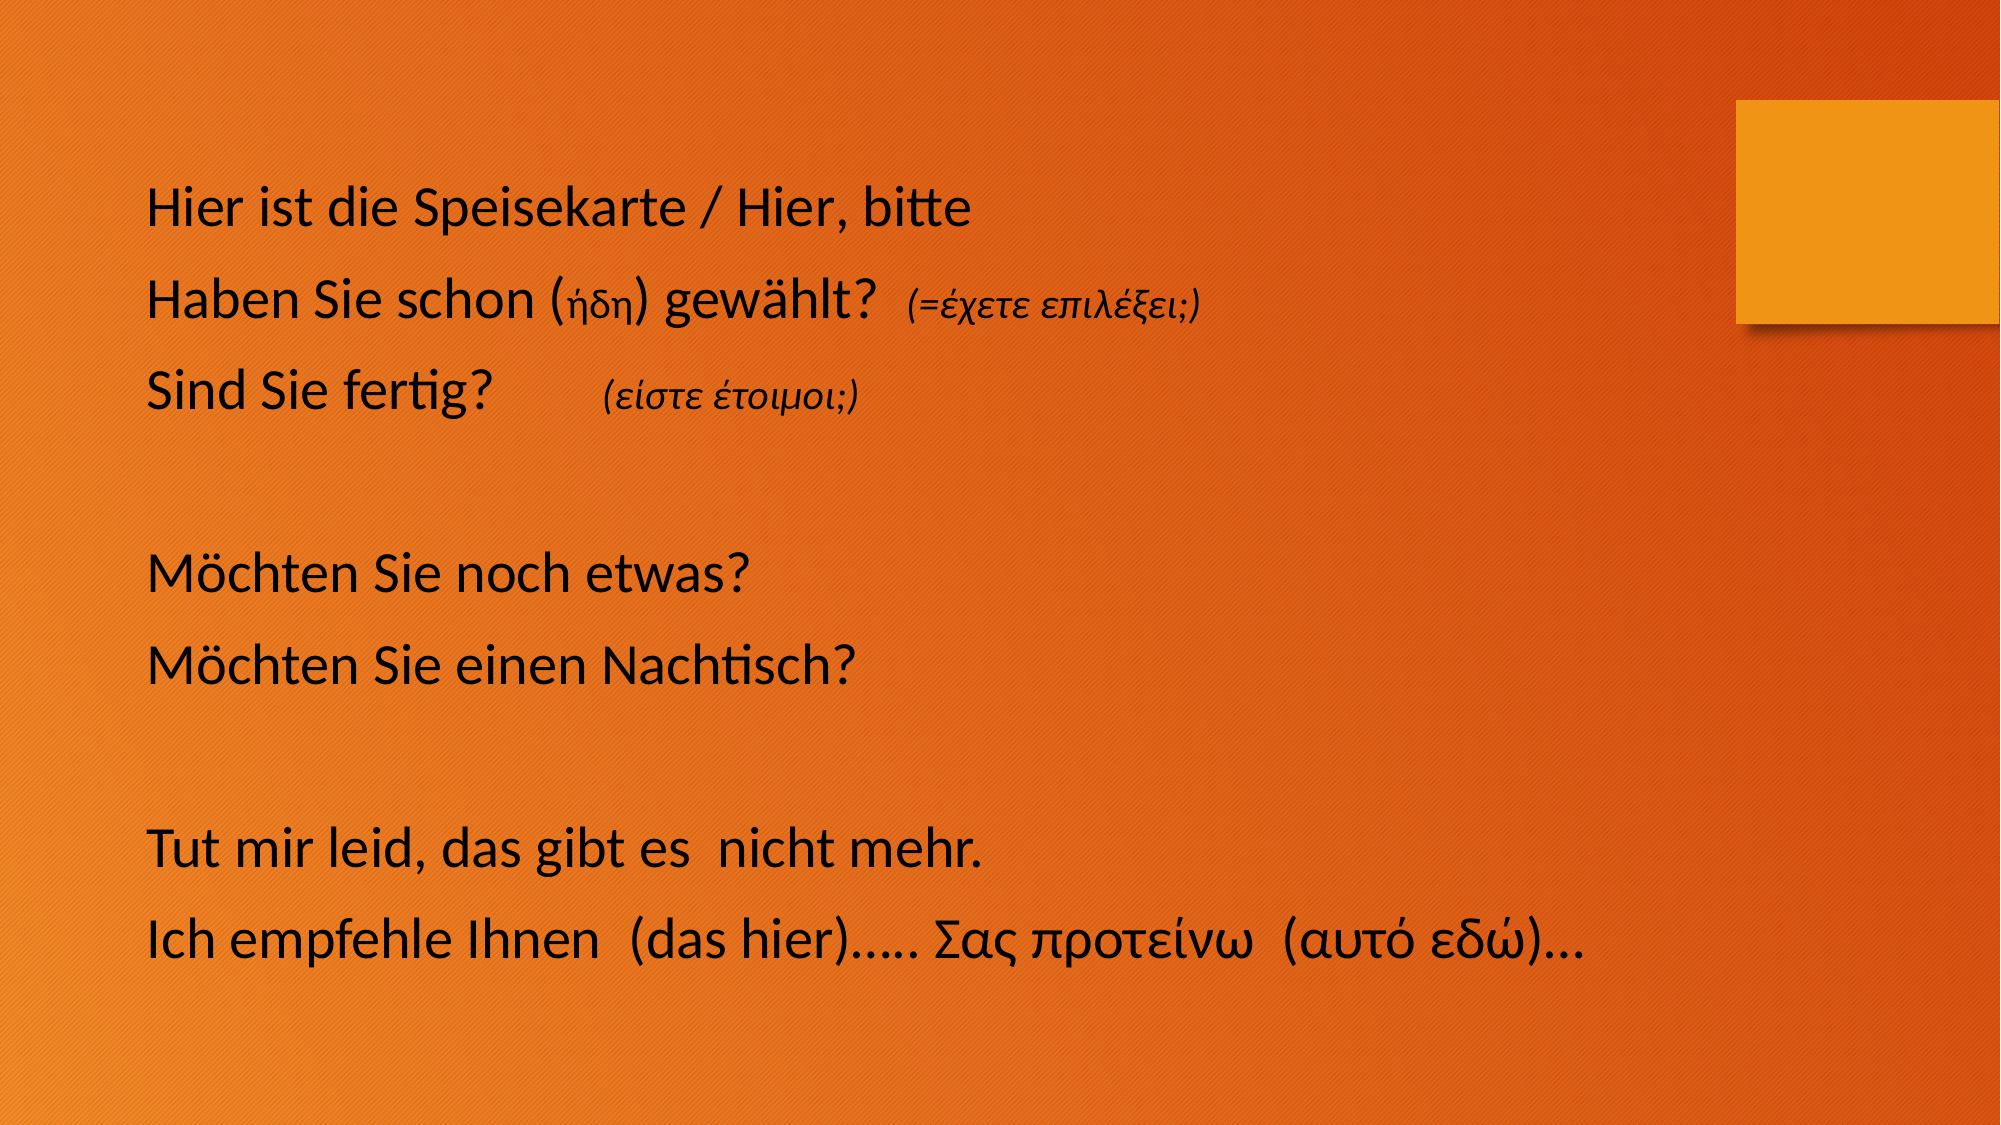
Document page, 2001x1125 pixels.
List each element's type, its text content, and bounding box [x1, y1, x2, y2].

text_box Hier ist die Speisekarte / Hier, bitte Haben Sie schon (ήδη) gewählt? (=έχετε επιλέξει;) Sind Sie fertig? (είστε έτοιμοι;) Möchten Sie noch etwas? Möchten Sie einen Nachtisch? Tut mir leid, das gibt es nicht mehr. Ich empfehle Ihnen (das hier)….. Σας προτείνω (αυτό εδώ)… [131, 156, 1752, 1076]
